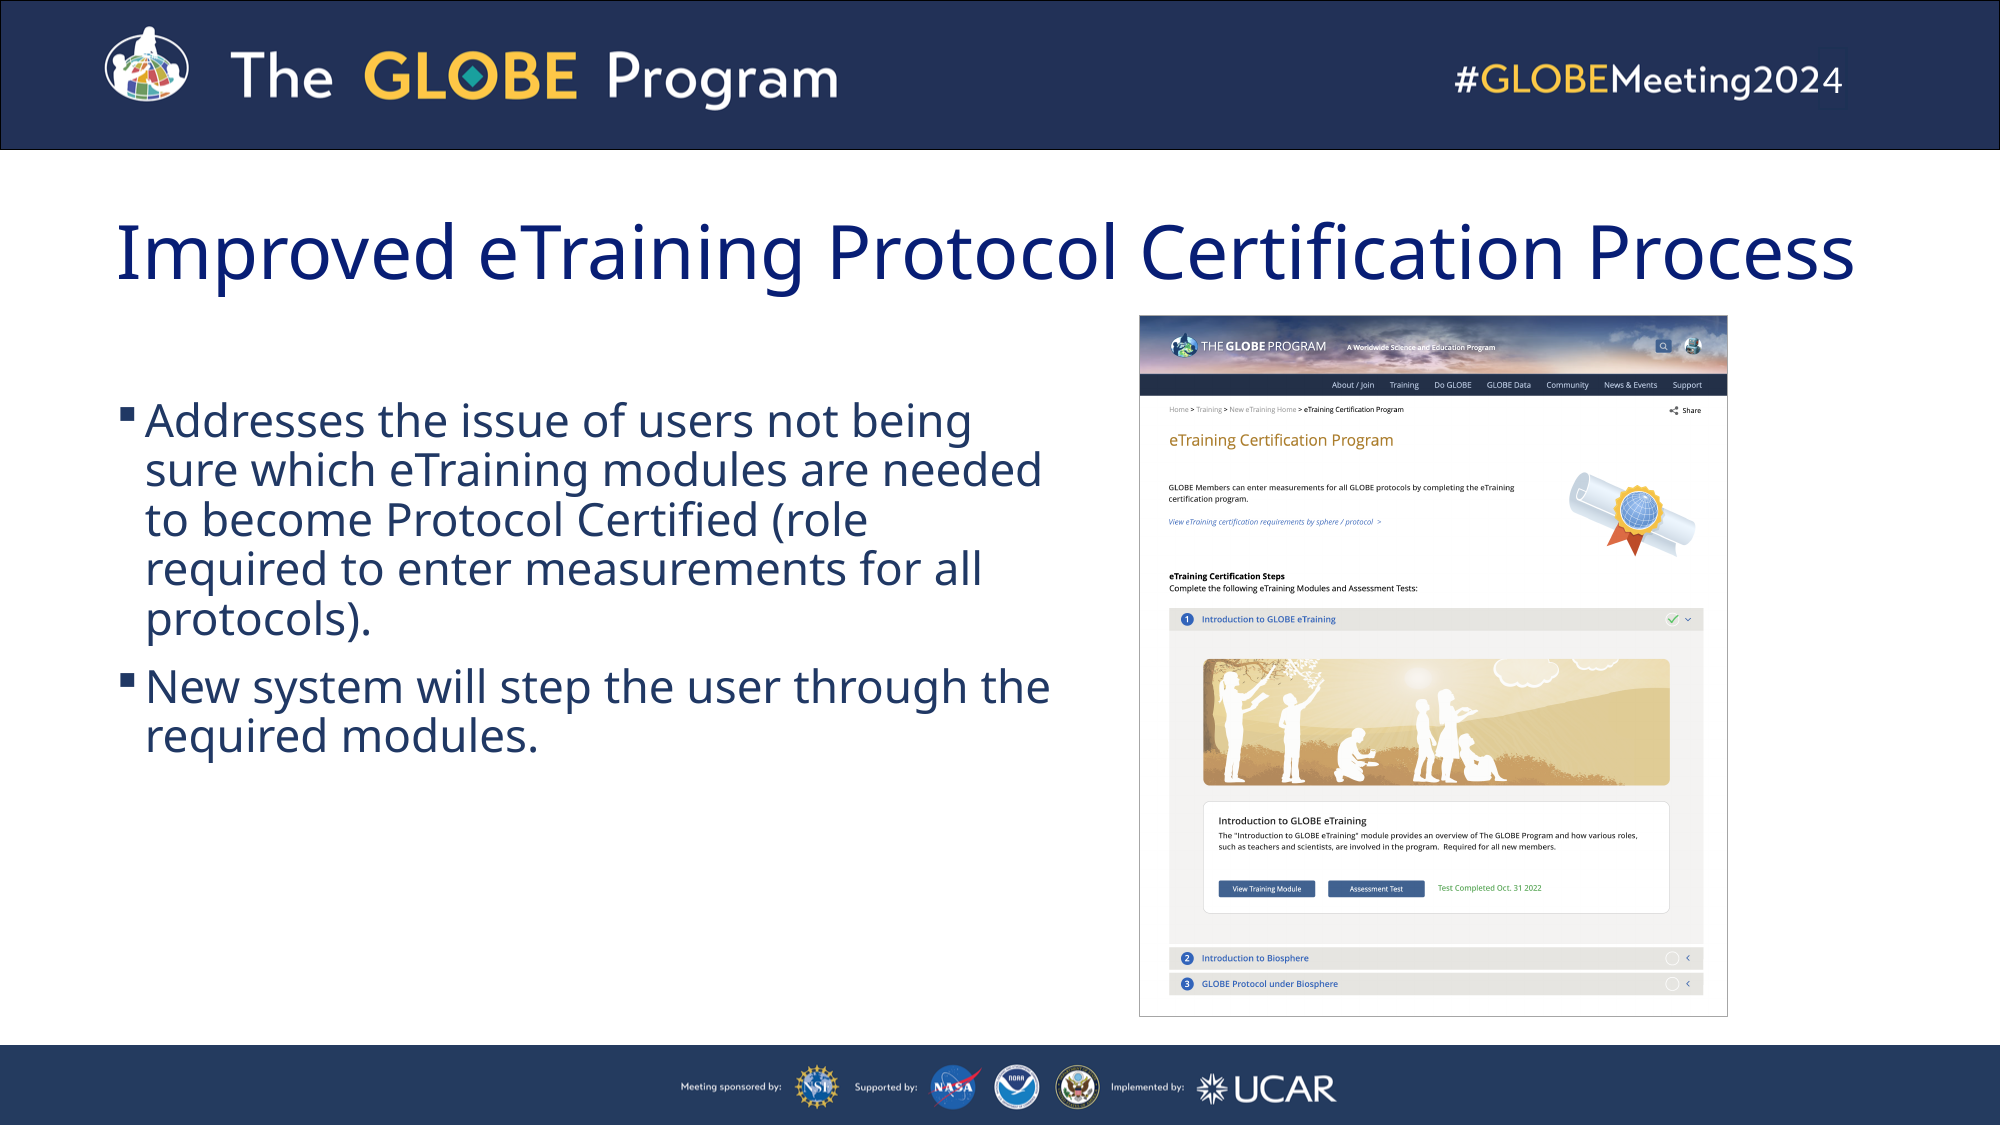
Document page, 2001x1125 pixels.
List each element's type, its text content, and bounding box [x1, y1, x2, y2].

list Addresses the issue of users not being sure which eTraining modules are needed to become Protocol Certified (role required to enter measurements for all protocols). New system will step the user through the required modules. [101, 390, 1080, 862]
picture [0, 1045, 2000, 1125]
picture [1139, 315, 1727, 1017]
text_box Improved eTraining Protocol Certification Process [101, 216, 1927, 303]
picture [1, 1, 1999, 149]
